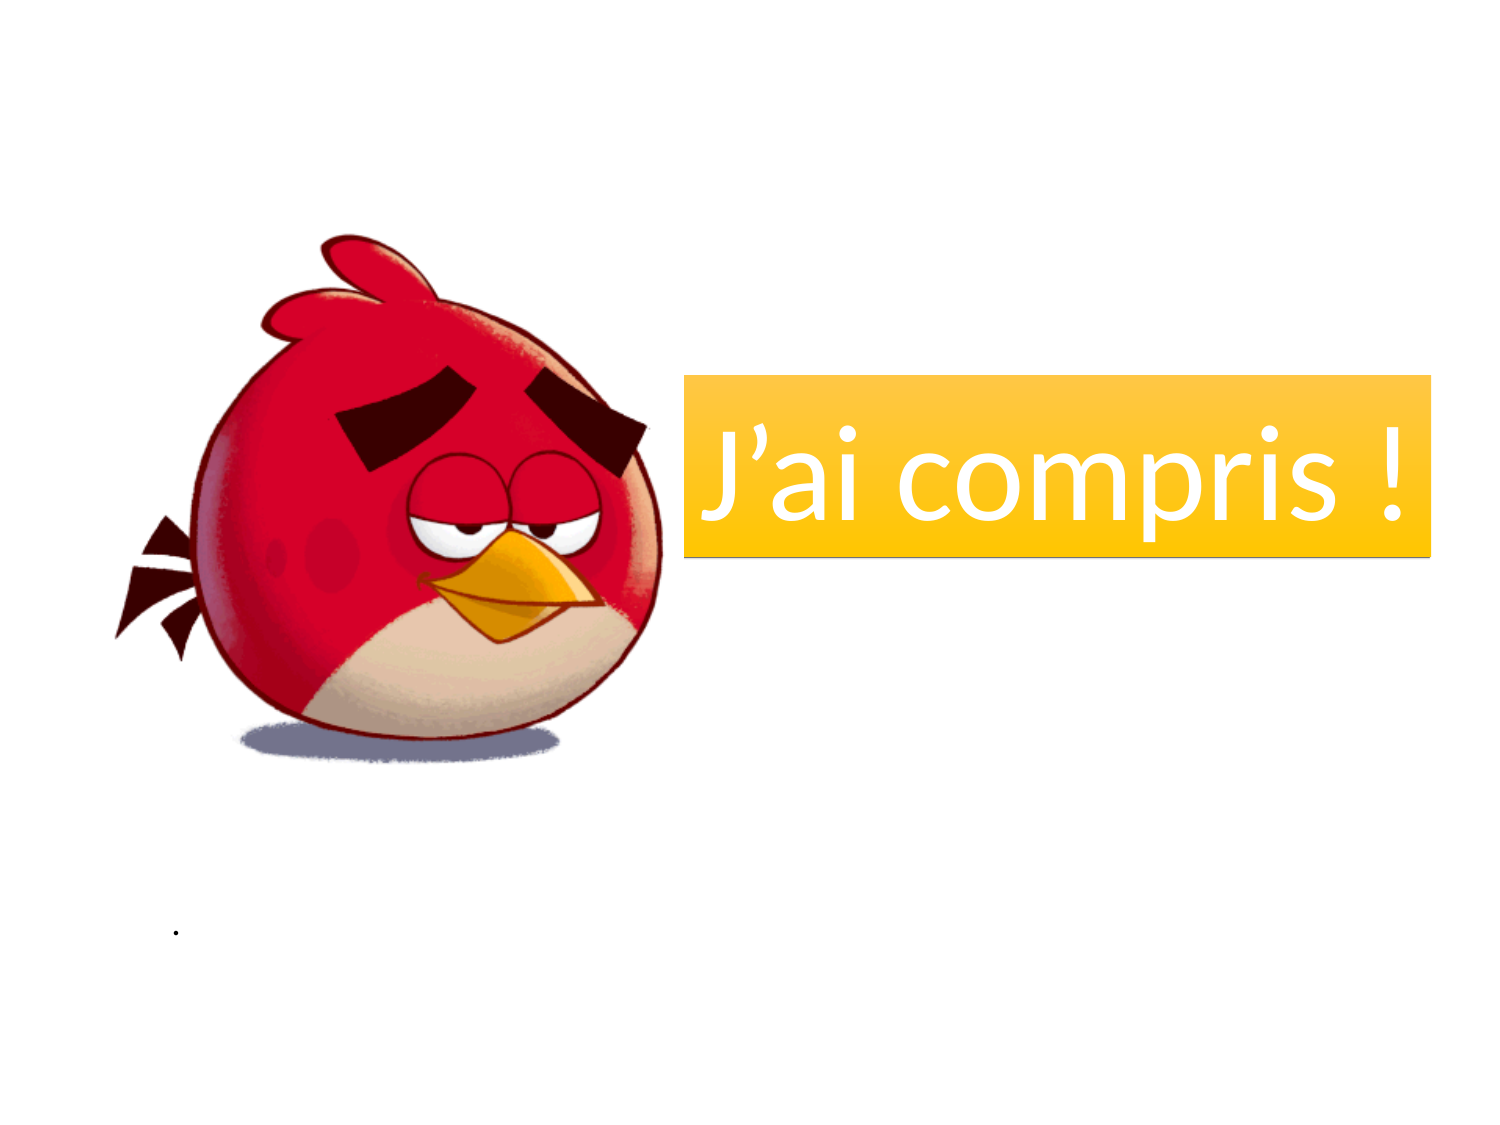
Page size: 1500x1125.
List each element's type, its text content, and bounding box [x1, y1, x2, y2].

text_box . [156, 891, 205, 951]
picture [98, 195, 685, 782]
text_box J’ai compris ! [684, 376, 1431, 556]
